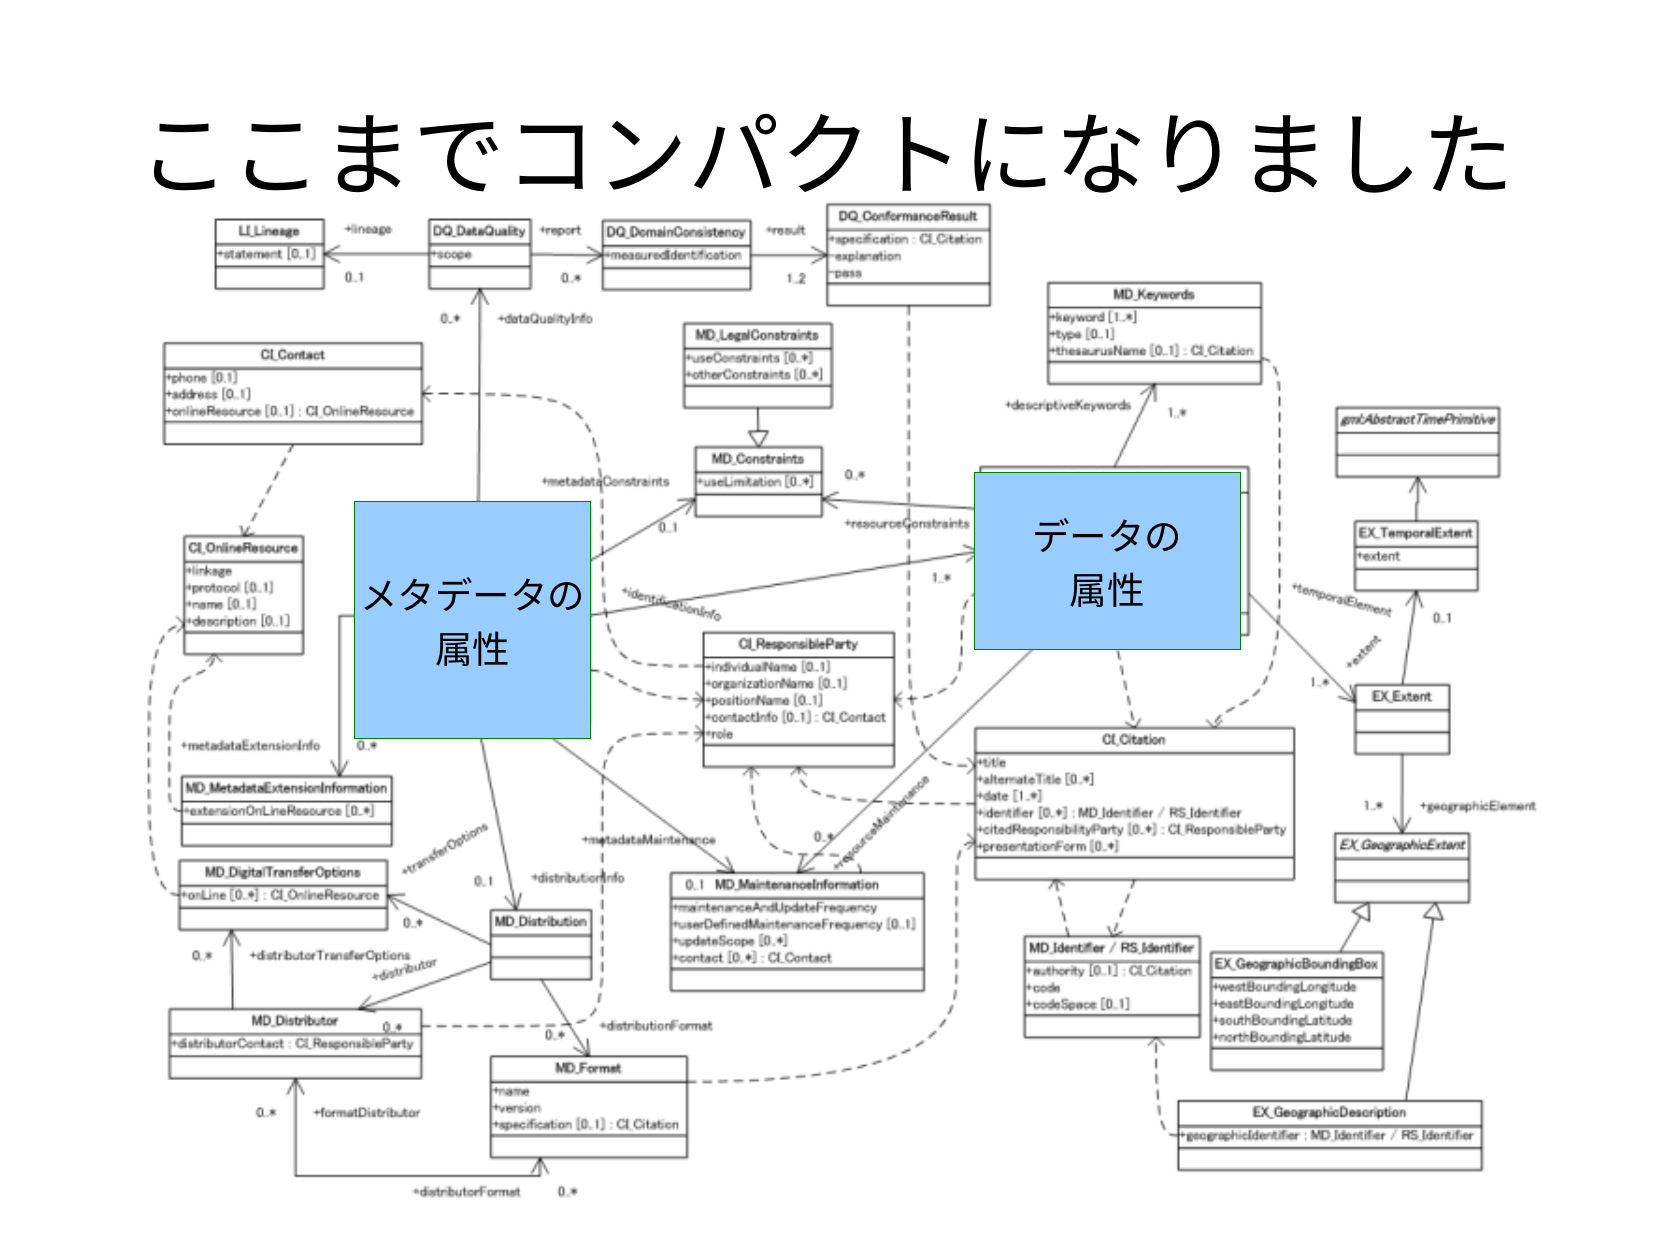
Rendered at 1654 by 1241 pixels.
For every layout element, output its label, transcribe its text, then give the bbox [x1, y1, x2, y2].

text_box データの 属性 [974, 472, 1241, 650]
picture [118, 257, 1565, 1211]
text_box メタデータの 属性 [354, 501, 591, 739]
title ここまでコンパクトになりました [82, 49, 1571, 257]
